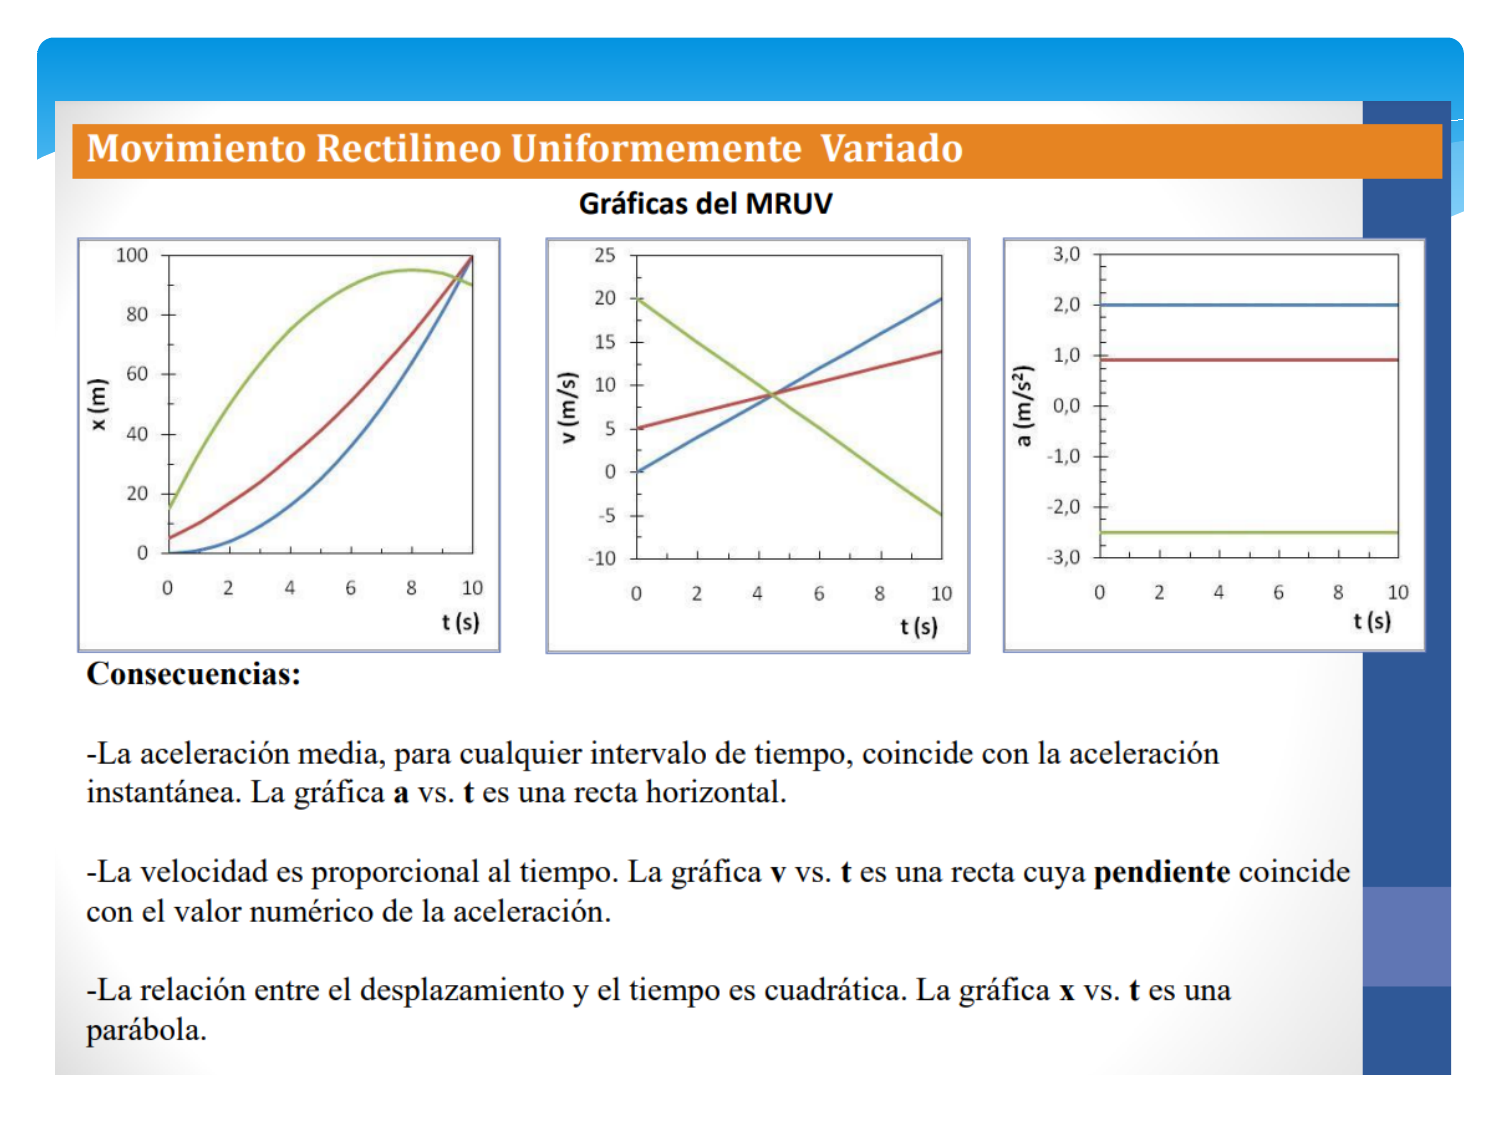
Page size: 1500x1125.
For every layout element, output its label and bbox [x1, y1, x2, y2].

picture [55, 101, 1452, 1075]
